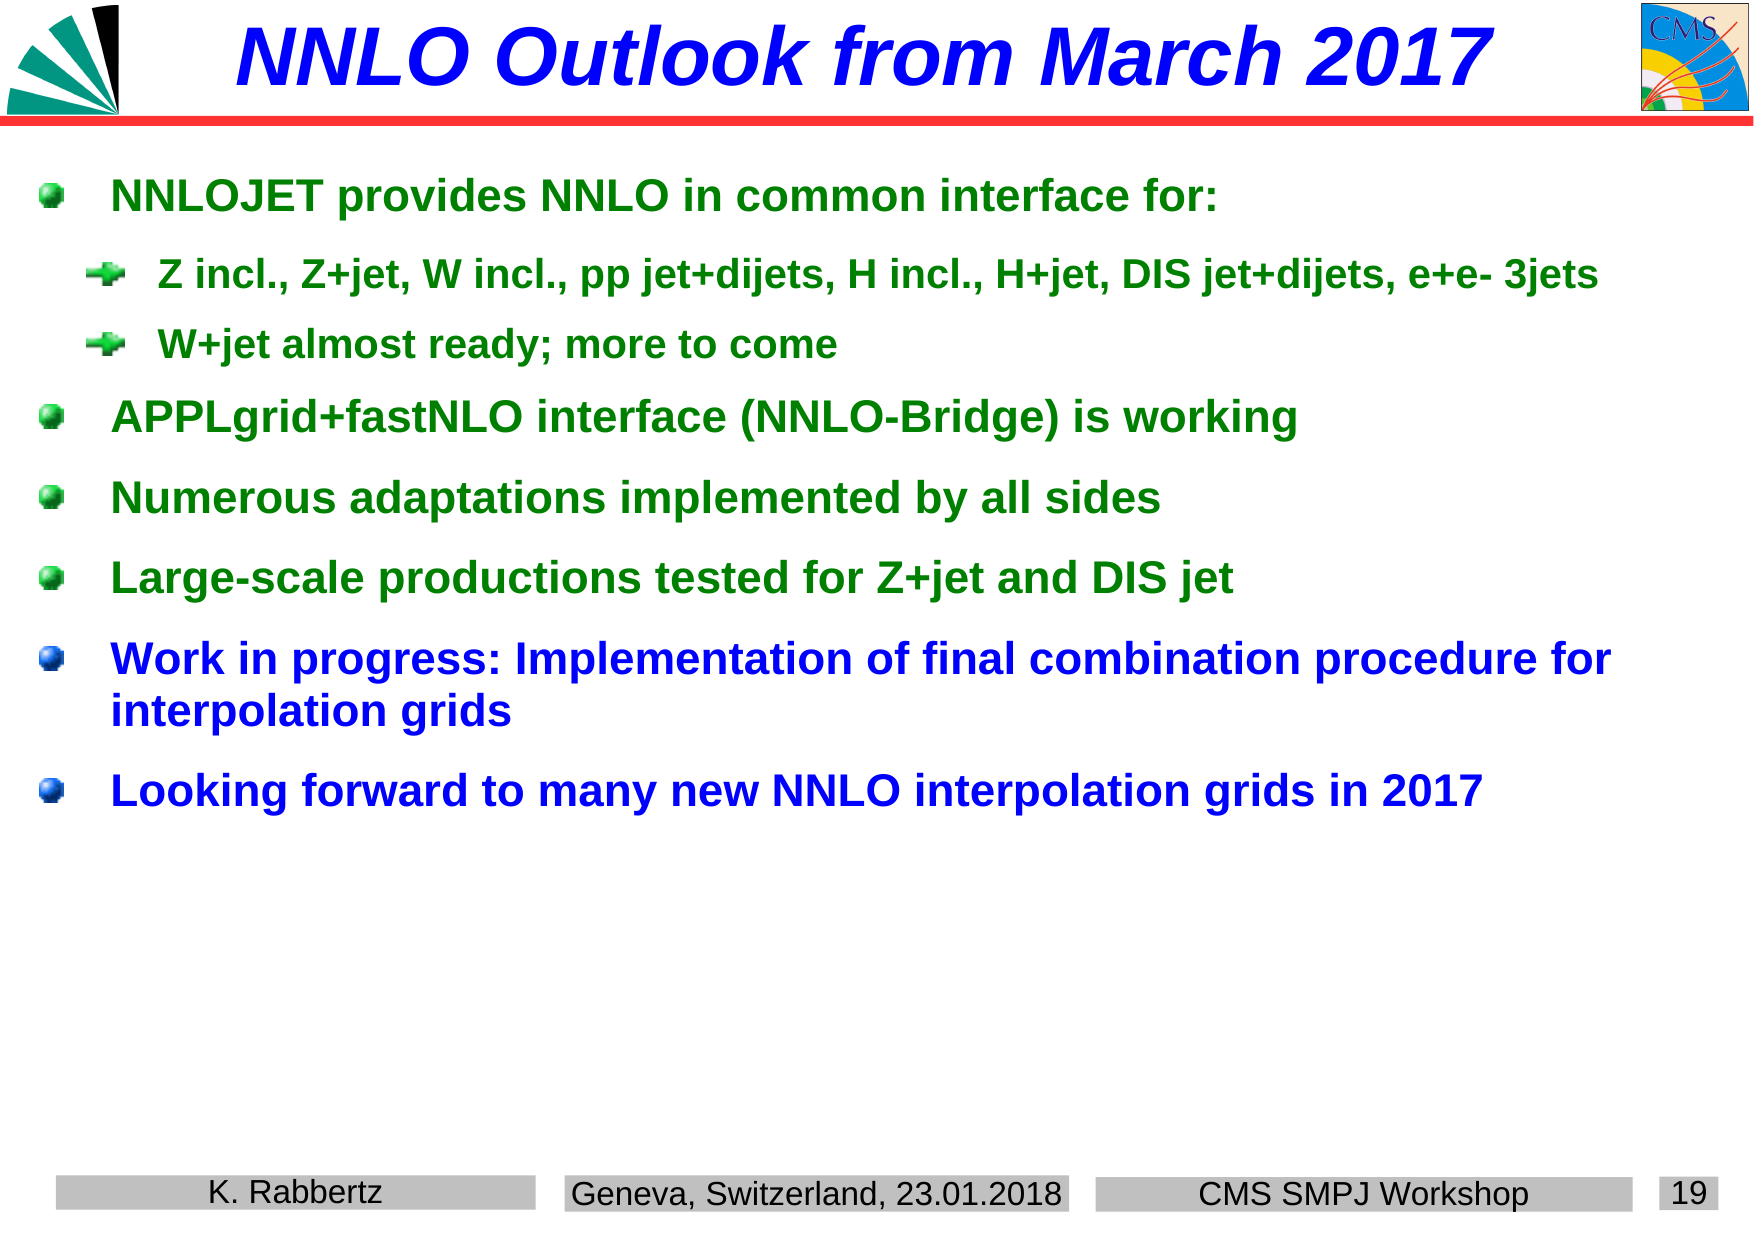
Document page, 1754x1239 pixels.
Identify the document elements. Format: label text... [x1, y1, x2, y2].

list NNLOJET provides NNLO in common interface for: Z incl., Z+jet, W incl., pp jet+dijets, H incl., H+jet, DIS jet+dijets, e+e- 3jets W+jet almost ready; more to come APPLgrid+fastNLO interface (NNLO-Bridge) is working Numerous adaptations implemented by all sides Large-scale productions tested for Z+jet and DIS jet Work in progress: Implementation of final combination procedure for interpolation grids Looking forward to many new NNLO interpolation grids in 2017 [27, 169, 1730, 818]
picture [1641, 3, 1749, 111]
picture [7, 5, 119, 116]
title NNLO Outlook from March 2017 [123, 0, 1606, 114]
